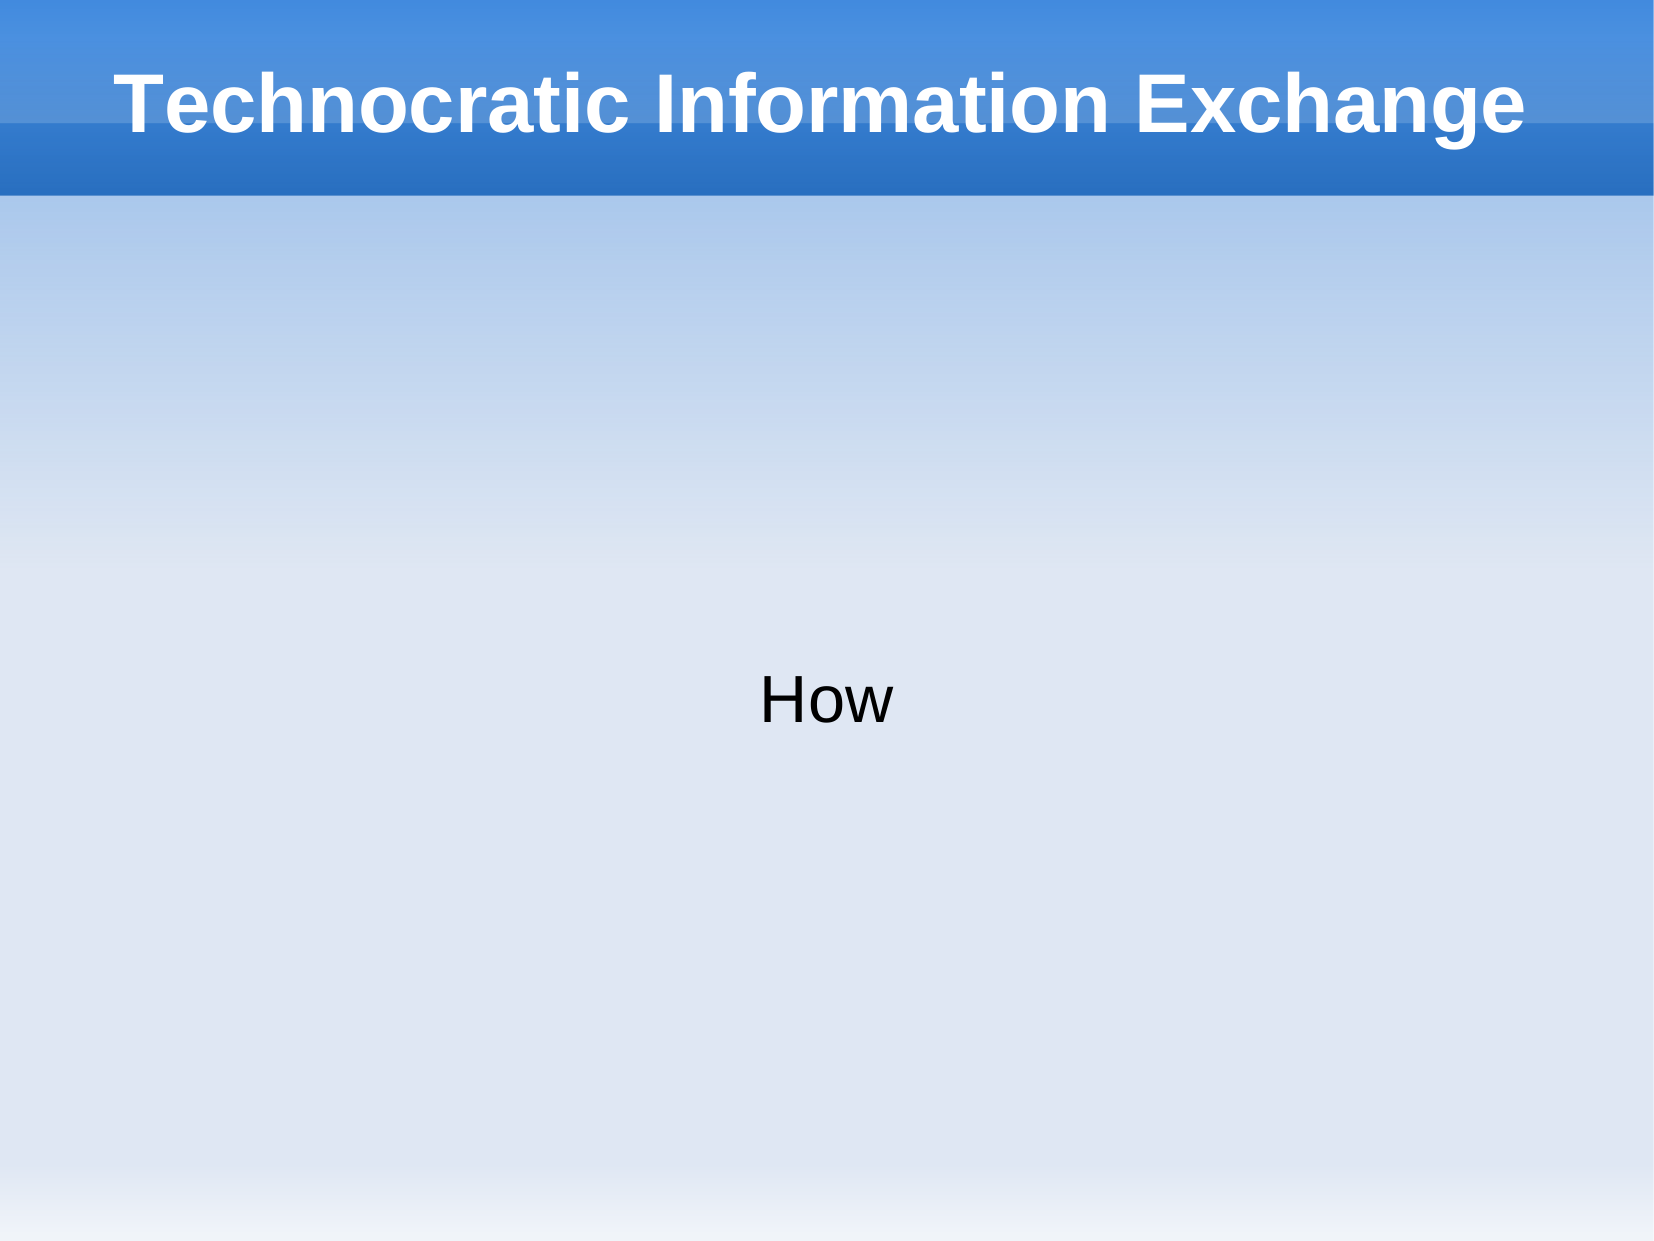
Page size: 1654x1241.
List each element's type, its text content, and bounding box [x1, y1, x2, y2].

picture [0, 0, 1654, 1241]
subtitle How [82, 297, 1571, 1102]
title Technocratic Information Exchange [76, 0, 1565, 208]
